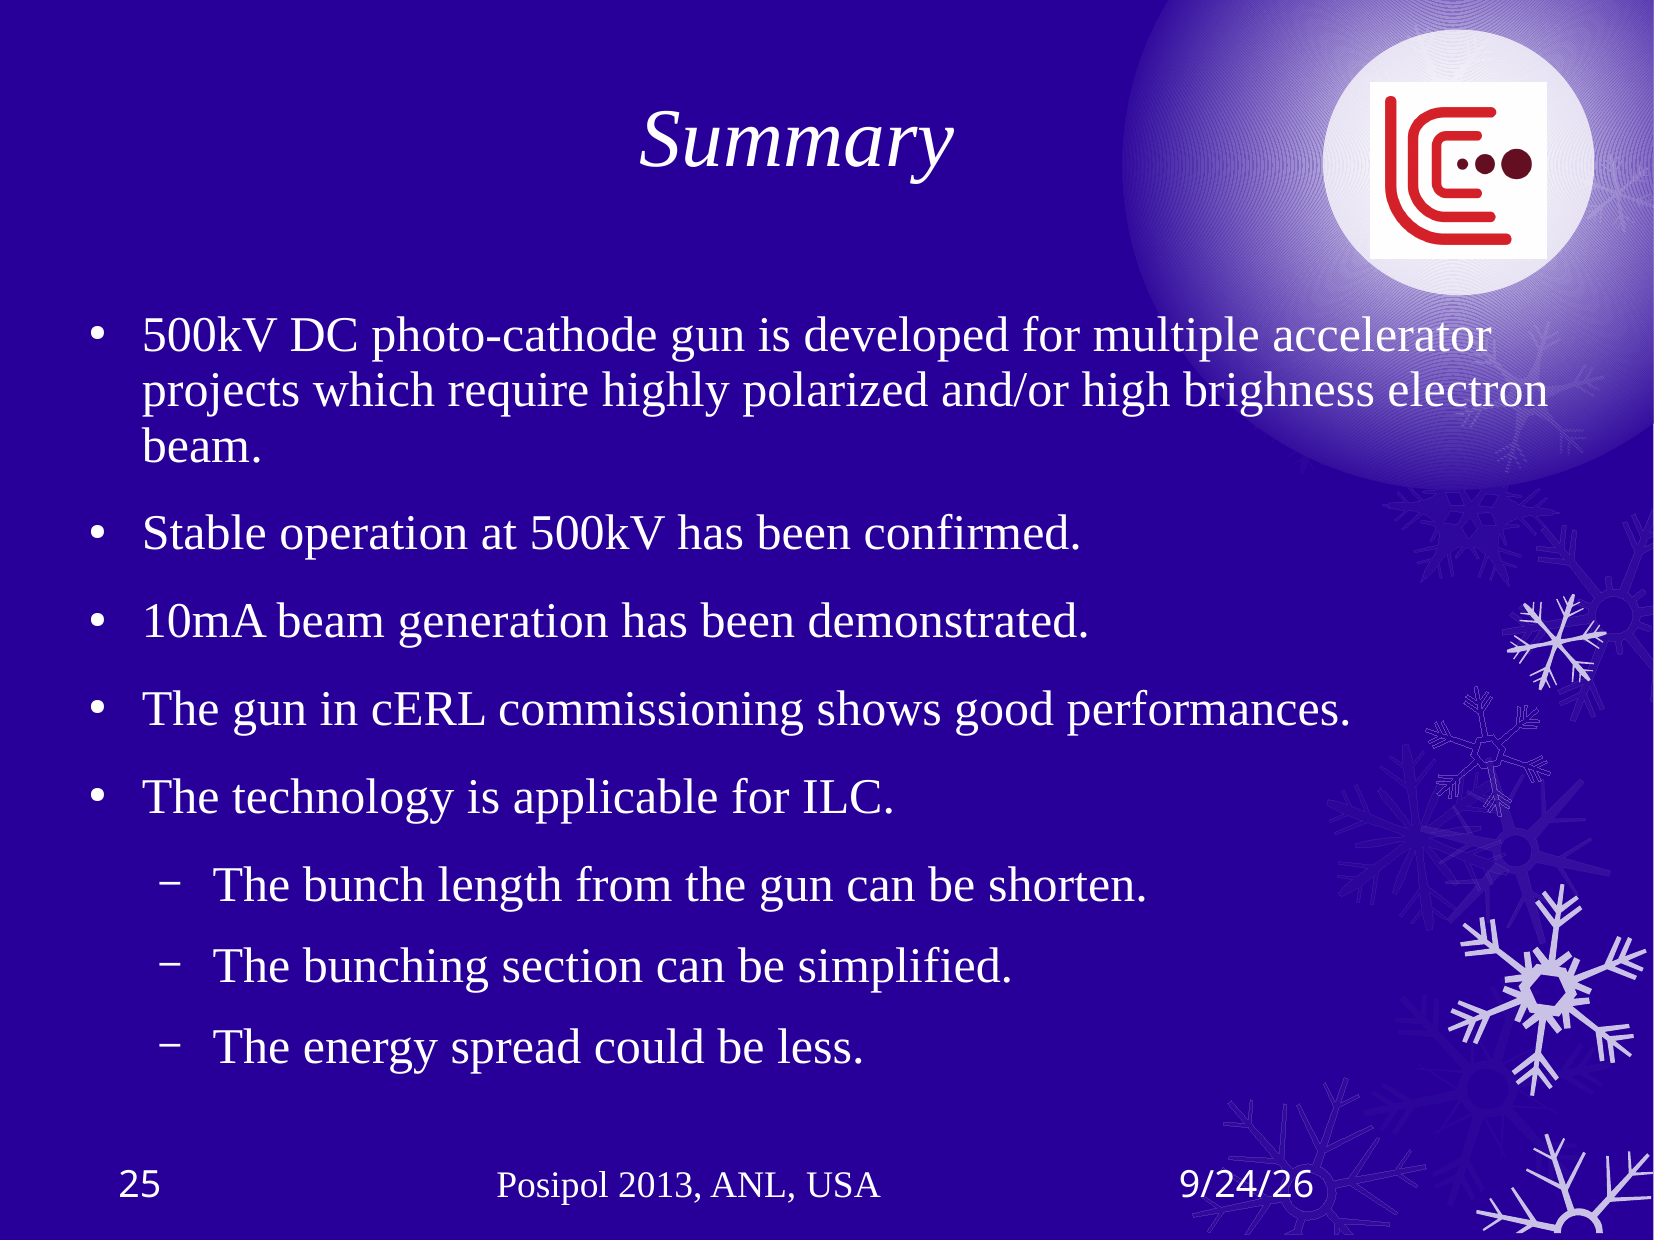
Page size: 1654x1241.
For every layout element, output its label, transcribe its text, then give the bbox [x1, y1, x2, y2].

list 500kV DC photo-cathode gun is developed for multiple accelerator projects which require highly polarized and/or high brighness electron beam. Stable operation at 500kV has been confirmed. 10mA beam generation has been demonstrated. The gun in cERL commissioning shows good performances. The technology is applicable for ILC. The bunch length from the gun can be shorten. The bunching section can be simplified. The energy spread could be less. [70, 307, 1560, 1085]
picture [1441, 82, 1547, 259]
title Summary [153, 5, 1441, 272]
